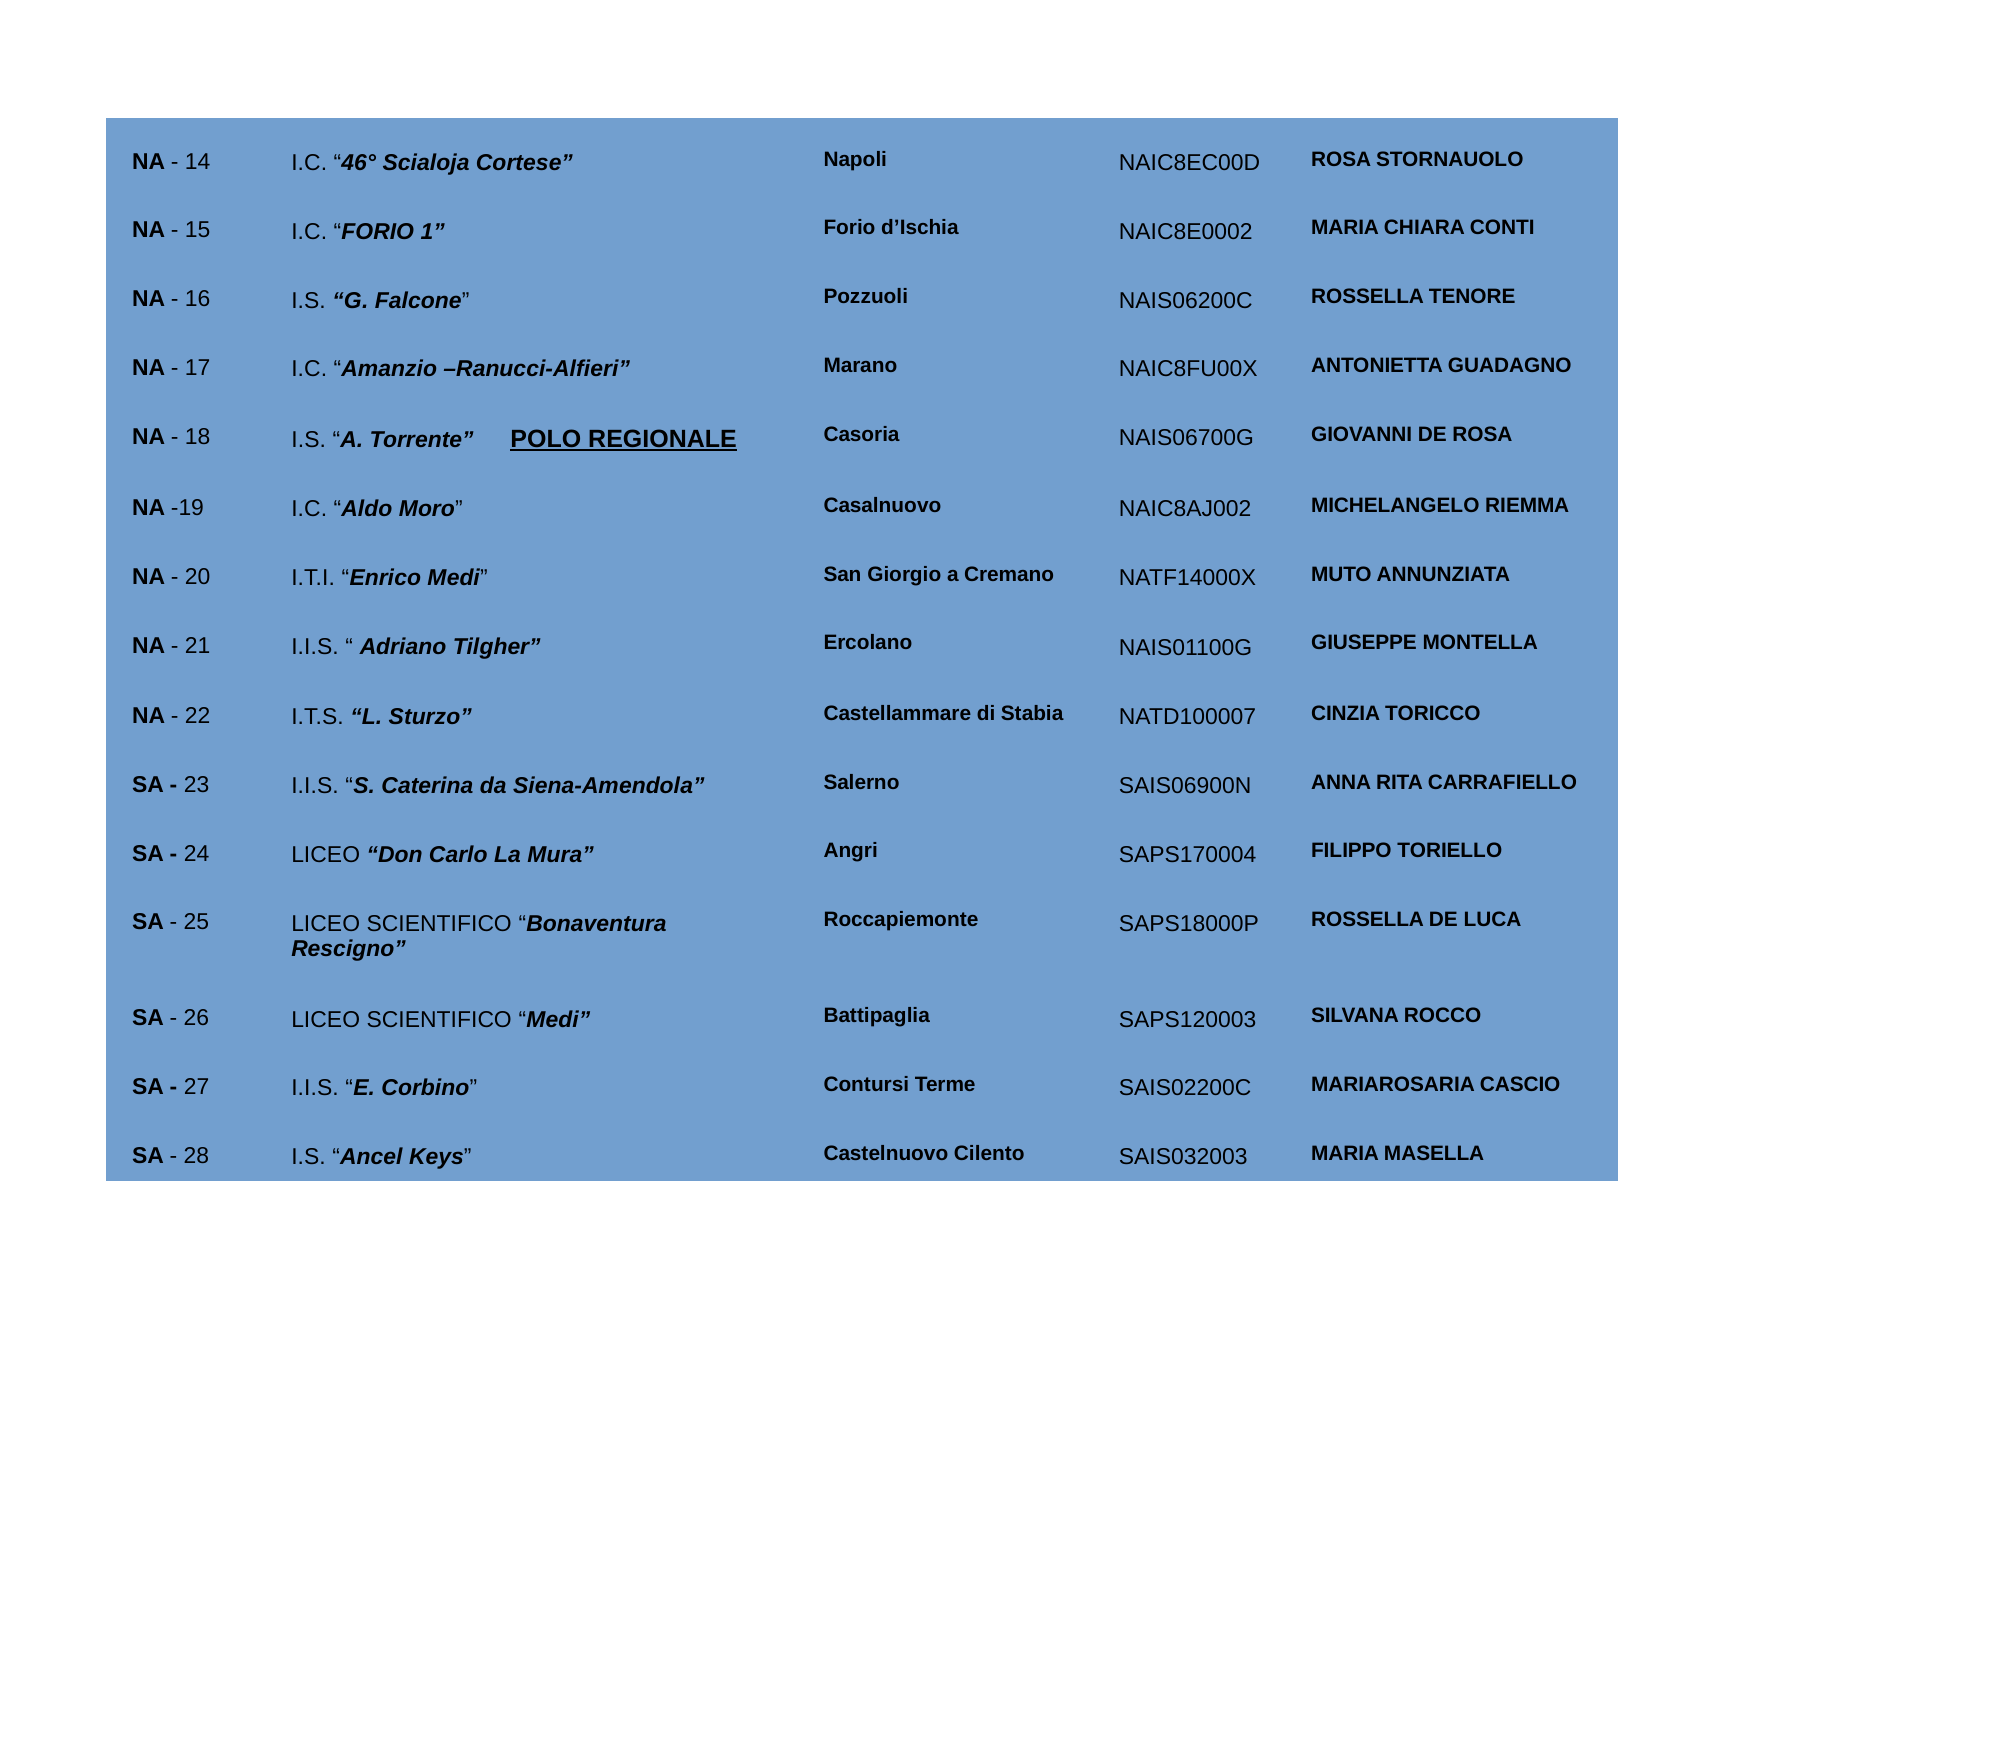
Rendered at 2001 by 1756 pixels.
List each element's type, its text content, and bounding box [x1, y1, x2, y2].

table_cell Ercolano [797, 602, 1093, 672]
table_cell LICEO “Don Carlo La Mura” [265, 810, 797, 879]
table_cell SA - 28 [106, 1112, 265, 1181]
table_cell Angri [797, 810, 1093, 879]
table_cell I.C. “FORIO 1” [265, 187, 797, 256]
table_cell SAIS02200C [1093, 1043, 1285, 1112]
table_cell Forio d’Ischia [797, 187, 1093, 256]
table_cell Battipaglia [797, 975, 1093, 1043]
table_cell ROSSELLA DE LUCA [1285, 879, 1618, 975]
table_cell Salerno [797, 741, 1093, 810]
table_cell Casoria [797, 393, 1093, 464]
table_header I.C. “46° Scialoja Cortese” [265, 118, 797, 187]
table_cell I.S. “Ancel Keys” [265, 1112, 797, 1181]
table_cell NAIC8AJ002 [1093, 464, 1285, 533]
table_cell I.I.S. “E. Corbino” [265, 1043, 797, 1112]
table_cell NA -19 [106, 464, 265, 533]
table_cell I.S. “G. Falcone” [265, 256, 797, 324]
table_cell GIOVANNI DE ROSA [1285, 393, 1618, 464]
table_cell NA - 16 [106, 256, 265, 324]
table_cell NATD100007 [1093, 672, 1285, 741]
table_cell I.C. “Amanzio –Ranucci-Alfieri” [265, 324, 797, 393]
table_cell NA - 21 [106, 602, 265, 672]
table_cell I.T.S. “L. Sturzo” [265, 672, 797, 741]
table_cell SA - 24 [106, 810, 265, 879]
table_cell MARIA CHIARA CONTI [1285, 187, 1618, 256]
table_cell MARIAROSARIA CASCIO [1285, 1043, 1618, 1112]
table_cell SA - 23 [106, 741, 265, 810]
table_cell Casalnuovo [797, 464, 1093, 533]
table_cell GIUSEPPE MONTELLA [1285, 602, 1618, 672]
table_cell FILIPPO TORIELLO [1285, 810, 1618, 879]
table_cell CINZIA TORICCO [1285, 672, 1618, 741]
table_cell MARIA MASELLA [1285, 1112, 1618, 1181]
table_cell SAIS06900N [1093, 741, 1285, 810]
table_cell NAIC8FU00X [1093, 324, 1285, 393]
table_cell SAPS18000P [1093, 879, 1285, 975]
table_cell I.I.S. “S. Caterina da Siena-Amendola” [265, 741, 797, 810]
table_cell SAPS120003 [1093, 975, 1285, 1043]
table_cell NATF14000X [1093, 533, 1285, 602]
table_cell NAIS06700G [1093, 393, 1285, 464]
table_cell SA - 25 [106, 879, 265, 975]
table_cell I.I.S. “ Adriano Tilgher” [265, 602, 797, 672]
table_cell NA - 18 [106, 393, 265, 464]
table_cell SA - 26 [106, 975, 265, 1043]
table_cell ANTONIETTA GUADAGNO [1285, 324, 1618, 393]
table_cell SAPS170004 [1093, 810, 1285, 879]
table_cell MICHELANGELO RIEMMA [1285, 464, 1618, 533]
table_cell SAIS032003 [1093, 1112, 1285, 1181]
table_cell I.T.I. “Enrico Medi” [265, 533, 797, 602]
table_cell Pozzuoli [797, 256, 1093, 324]
table_cell NA - 22 [106, 672, 265, 741]
table_cell SA - 27 [106, 1043, 265, 1112]
table_cell Roccapiemonte [797, 879, 1093, 975]
table_cell Castelnuovo Cilento [797, 1112, 1093, 1181]
table_cell Contursi Terme [797, 1043, 1093, 1112]
table_cell ROSSELLA TENORE [1285, 256, 1618, 324]
table_cell LICEO SCIENTIFICO “Medi” [265, 975, 797, 1043]
table_cell San Giorgio a Cremano [797, 533, 1093, 602]
table_header NA - 14 [106, 118, 265, 187]
table_cell SILVANA ROCCO [1285, 975, 1618, 1043]
table_cell NAIS01100G [1093, 602, 1285, 672]
table_cell NA - 15 [106, 187, 265, 256]
table_cell Marano [797, 324, 1093, 393]
table_cell ANNA RITA CARRAFIELLO [1285, 741, 1618, 810]
table_cell NAIS06200C [1093, 256, 1285, 324]
table_cell NA - 20 [106, 533, 265, 602]
table_header ROSA STORNAUOLO [1285, 118, 1618, 187]
table_cell NAIC8E0002 [1093, 187, 1285, 256]
table_cell LICEO SCIENTIFICO “Bonaventura Rescigno” [265, 879, 797, 975]
table_header Napoli [797, 118, 1093, 187]
table_cell I.C. “Aldo Moro” [265, 464, 797, 533]
table_cell MUTO ANNUNZIATA [1285, 533, 1618, 602]
table_cell Castellammare di Stabia [797, 672, 1093, 741]
table_cell I.S. “A. Torrente” POLO REGIONALE [265, 393, 797, 464]
table_cell NA - 17 [106, 324, 265, 393]
table_header NAIC8EC00D [1093, 118, 1285, 187]
